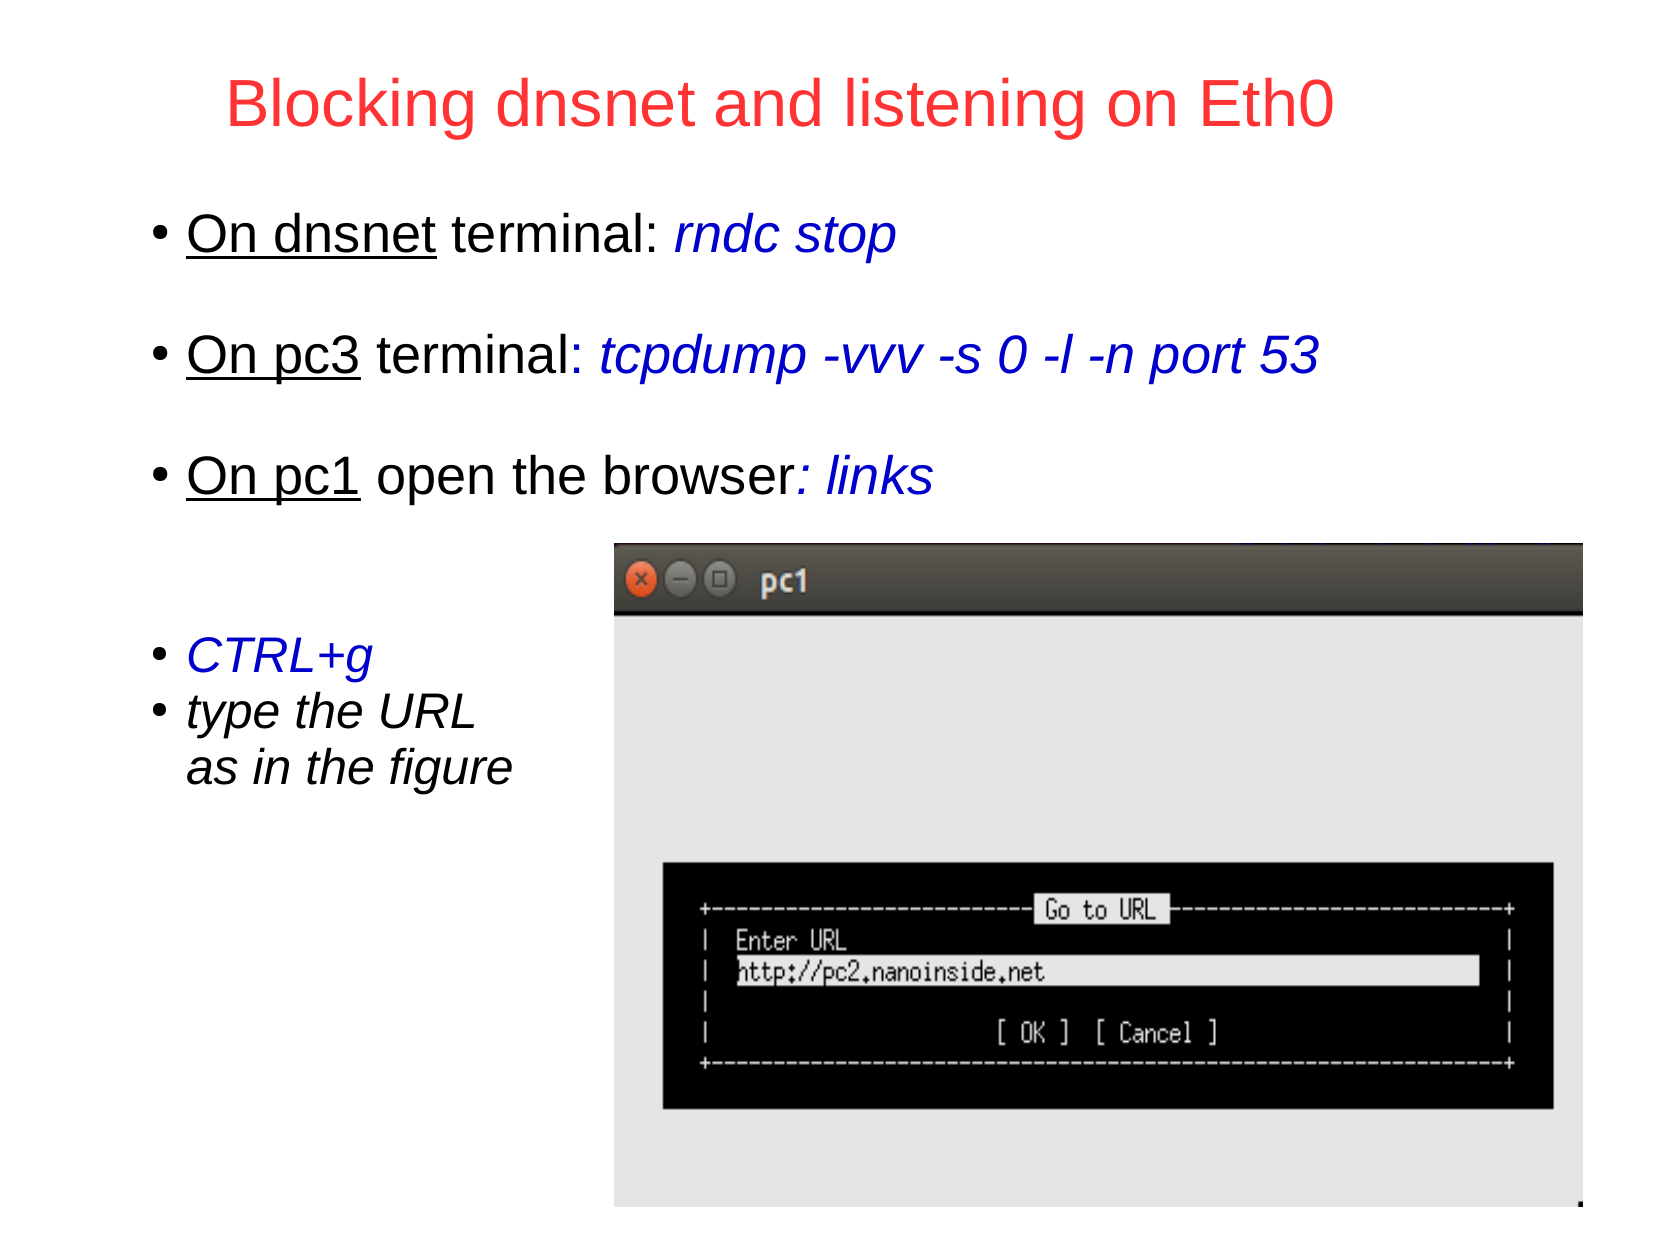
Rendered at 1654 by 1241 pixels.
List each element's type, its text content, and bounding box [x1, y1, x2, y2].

text_box Blocking dnsnet and listening on Eth0 [204, 52, 1359, 154]
text_box On dnsnet terminal: rndc stop On pc3 terminal: tcpdump -vvv -s 0 -l -n port 53 On pc1 open the browser: links [129, 190, 1465, 520]
picture [614, 543, 1583, 1207]
text_box CTRL+g type the URL as in the figure [129, 614, 544, 809]
